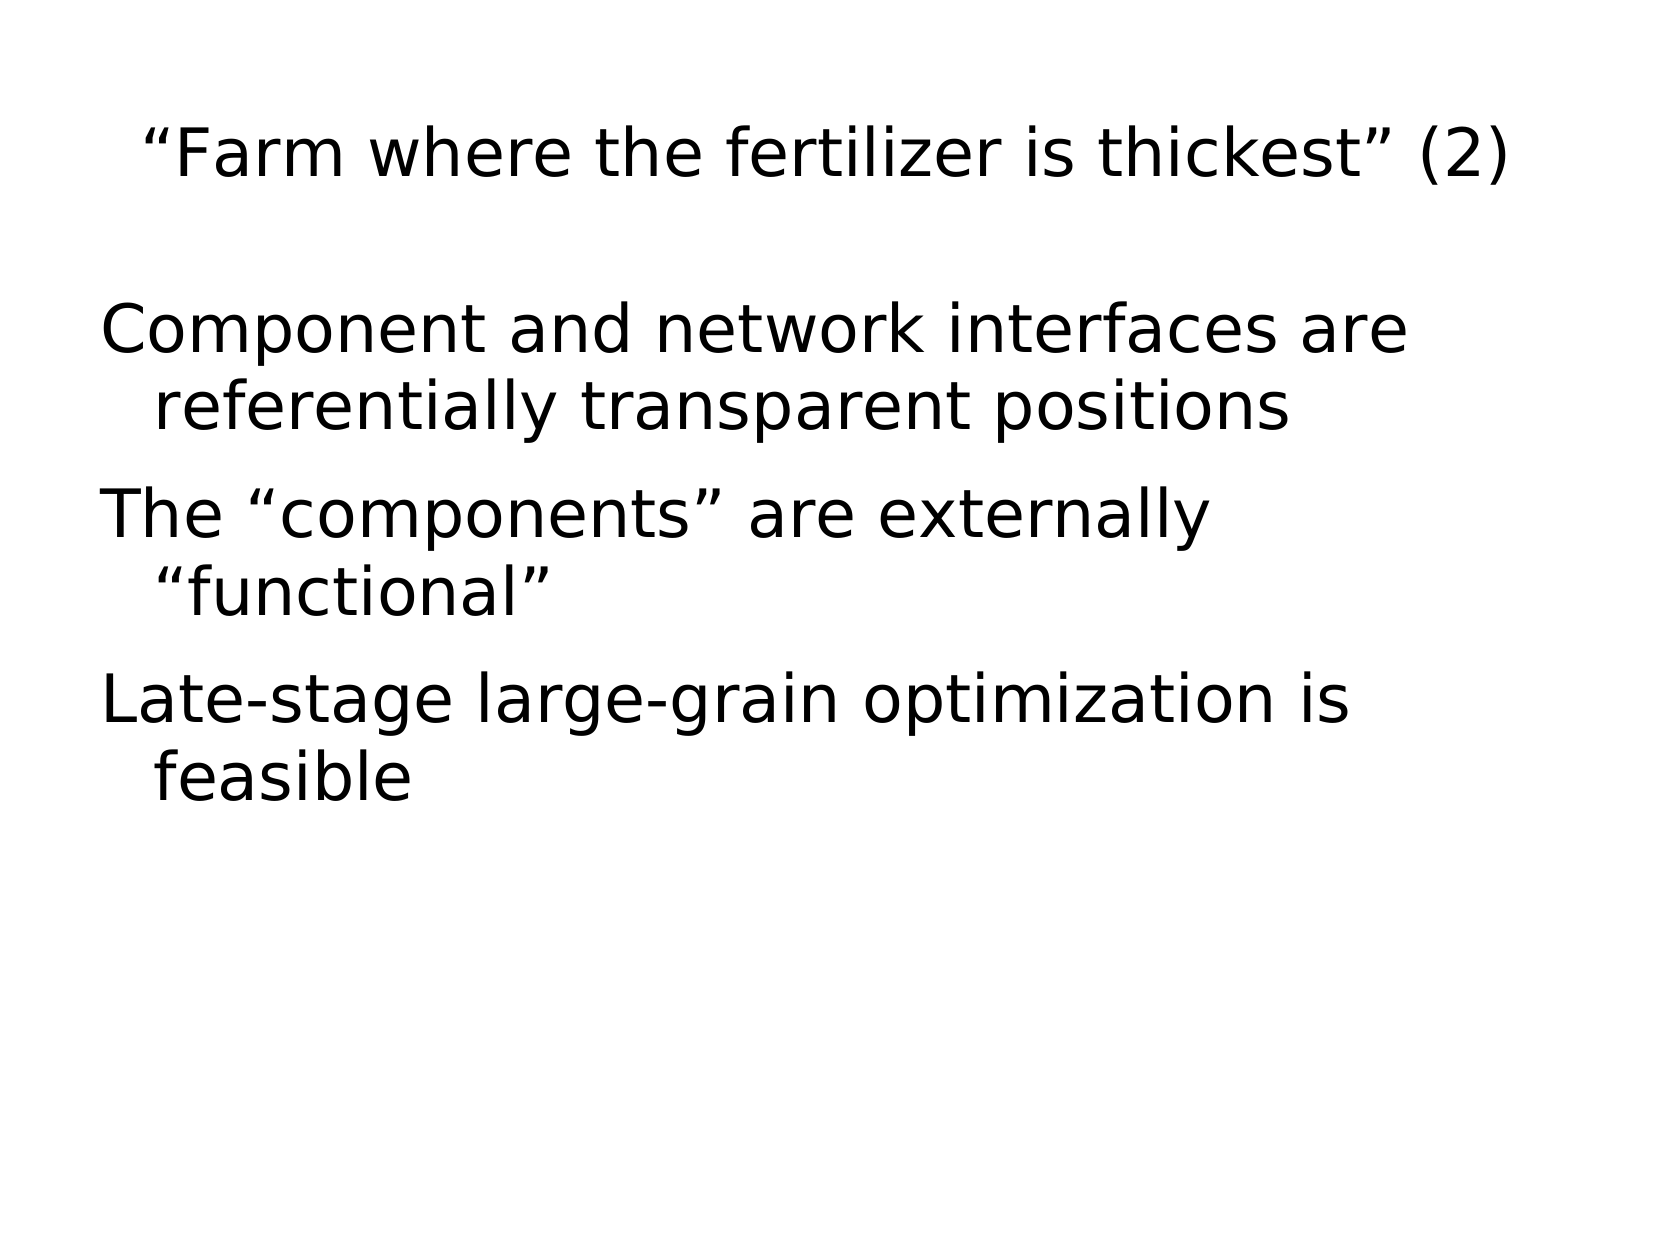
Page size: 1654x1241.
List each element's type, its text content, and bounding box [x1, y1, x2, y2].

title “Farm where the fertilizer is thickest” (2) [82, 49, 1571, 257]
list Component and network interfaces are referentially transparent positions The “components” are externally “functional” Late-stage large-grain optimization is feasible [82, 290, 1571, 1109]
